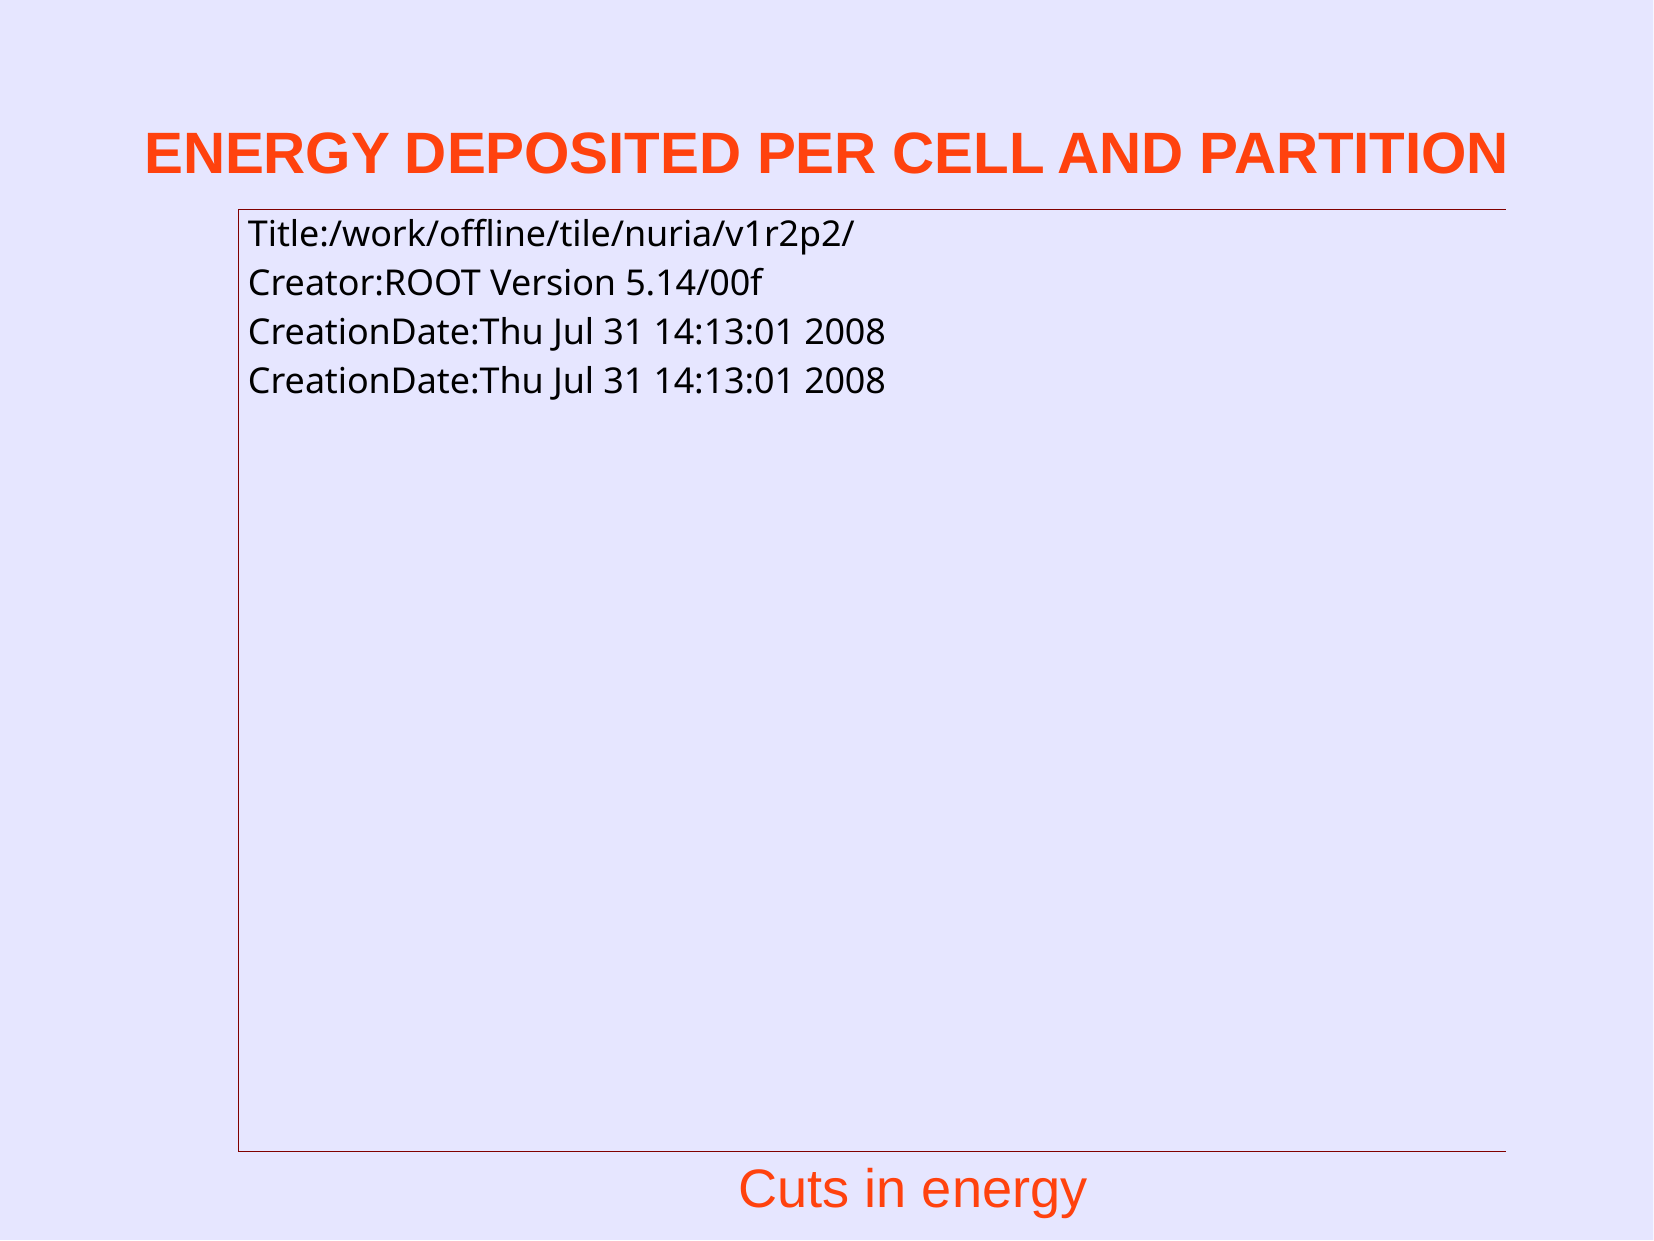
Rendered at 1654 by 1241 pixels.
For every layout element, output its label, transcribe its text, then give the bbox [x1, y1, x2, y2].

picture [236, 250, 1506, 1152]
text_box Cuts in energy [708, 1151, 1270, 1227]
title ENERGY DEPOSITED PER CELL AND PARTITION [82, 56, 1571, 250]
